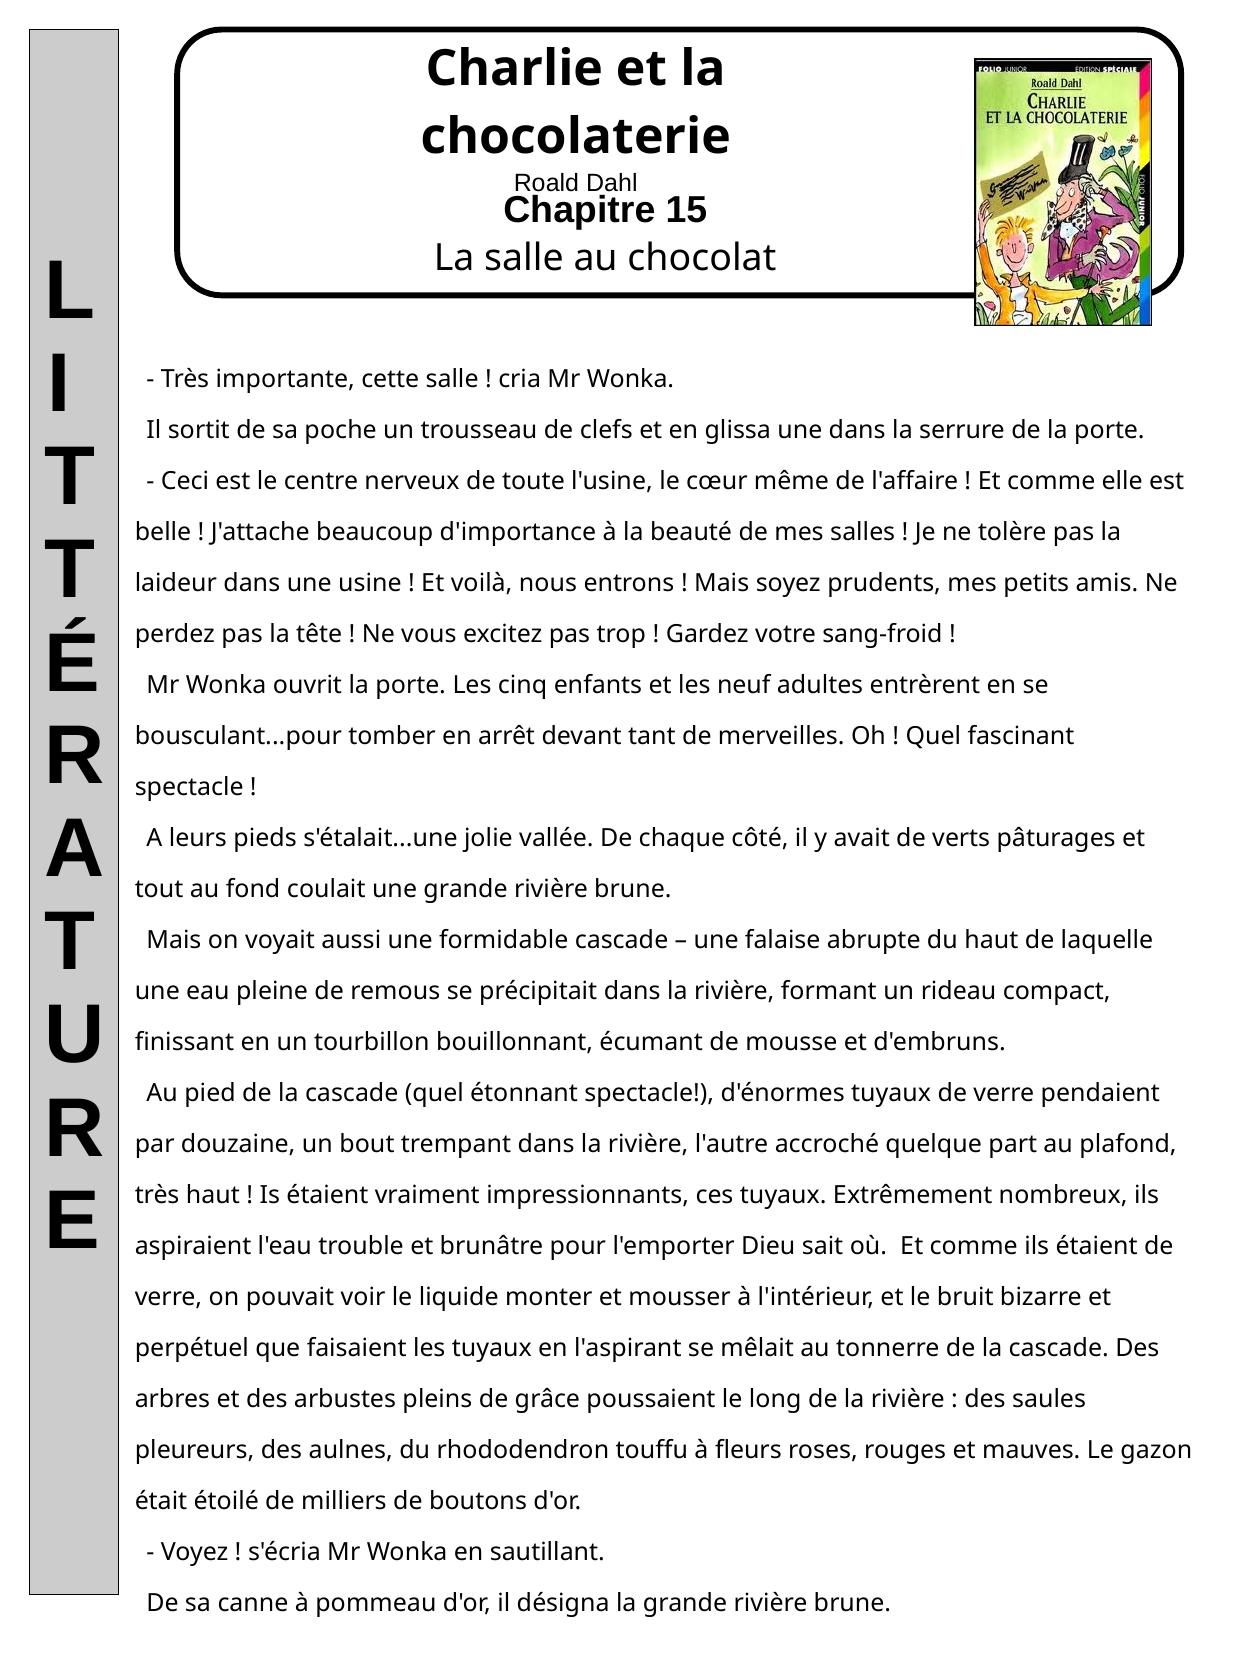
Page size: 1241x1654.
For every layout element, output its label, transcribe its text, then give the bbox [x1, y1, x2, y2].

text_box Chapitre 15 La salle au chocolat [147, 174, 974, 296]
text_box LITTÉRATURE [29, 236, 89, 1275]
text_box - Très importante, cette salle ! cria Mr Wonka. Il sortit de sa poche un trousseau de clefs et en glissa une dans la serrure de la porte. - Ceci est le centre nerveux de toute l'usine, le cœur même de l'affaire ! Et comme elle est belle ! J'attache beaucoup d'importance à la beauté de mes salles ! Je ne tolère pas la laideur dans une usine ! Et voilà, nous entrons ! Mais soyez prudents, mes petits amis. Ne perdez pas la tête ! Ne vous excitez pas trop ! Gardez votre sang-froid ! Mr Wonka ouvrit la porte. Les cinq enfants et les neuf adultes entrèrent en se bousculant...pour tomber en arrêt devant tant de merveilles. Oh ! Quel fascinant spectacle ! A leurs pieds s'étalait...une jolie vallée. De chaque côté, il y avait de verts pâturages et tout au fond coulait une grande rivière brune. Mais on voyait aussi une formidable cascade – une falaise abrupte du haut de laquelle une eau pleine de remous se précipitait dans la rivière, formant un rideau compact, finissant en un tourbillon bouillonnant, écumant de mousse et d'embruns. Au pied de la cascade (quel étonnant spectacle!), d'énormes tuyaux de verre pendaient par douzaine, un bout trempant dans la rivière, l'autre accroché quelque part au plafond, très haut ! Is étaient vraiment impressionnants, ces tuyaux. Extrêmement nombreux, ils aspiraient l'eau trouble et brunâtre pour l'emporter Dieu sait où. Et comme ils étaient de verre, on pouvait voir le liquide monter et mousser à l'intérieur, et le bruit bizarre et perpétuel que faisaient les tuyaux en l'aspirant se mêlait au tonnerre de la cascade. Des arbres et des arbustes pleins de grâce poussaient le long de la rivière : des saules pleureurs, des aulnes, du rhododendron touffu à fleurs roses, rouges et mauves. Le gazon était étoilé de milliers de boutons d'or. - Voyez ! s'écria Mr Wonka en sautillant. De sa canne à pommeau d'or, il désigna la grande rivière brune. [118, 326, 1211, 1637]
text_box Charlie et la chocolaterie Roald Dahl [265, 50, 886, 174]
picture [974, 58, 1152, 326]
text_box [29, 29, 119, 1595]
